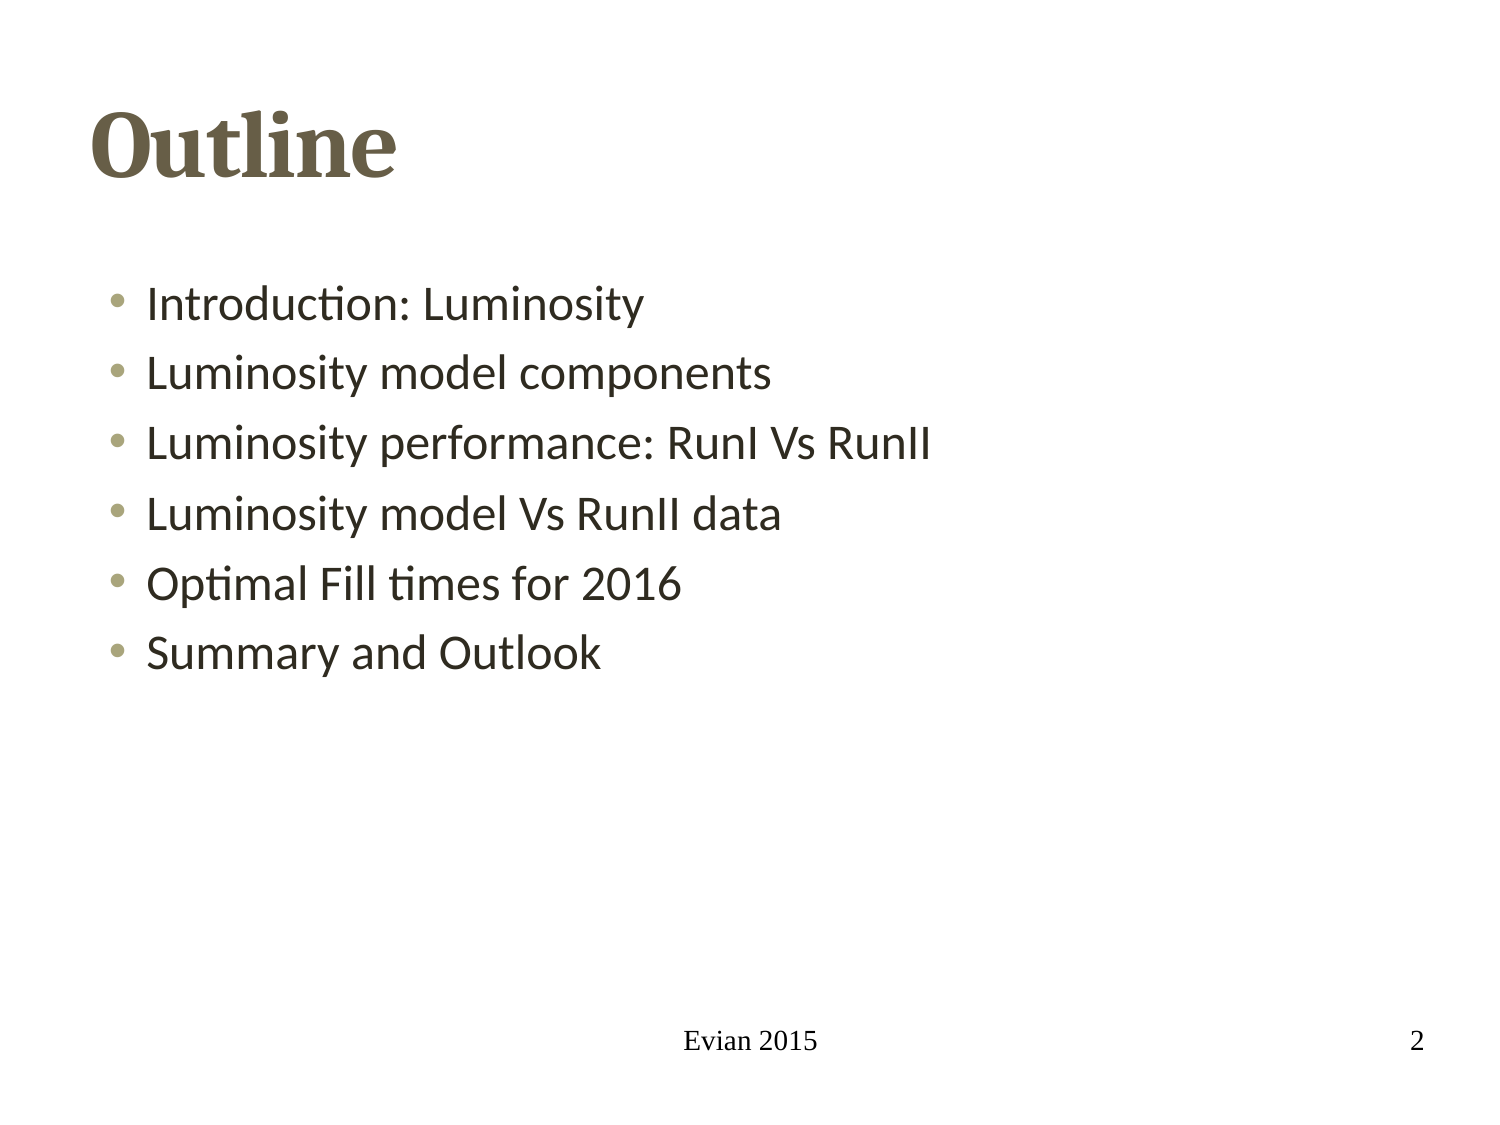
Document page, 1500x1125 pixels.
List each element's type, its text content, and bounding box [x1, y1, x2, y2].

list Introduction: Luminosity Luminosity model components Luminosity performance: RunI Vs RunII Luminosity model Vs RunII data Optimal Fill times for 2016 Summary and Outlook [75, 262, 1325, 1050]
title Outline [75, 45, 1325, 233]
